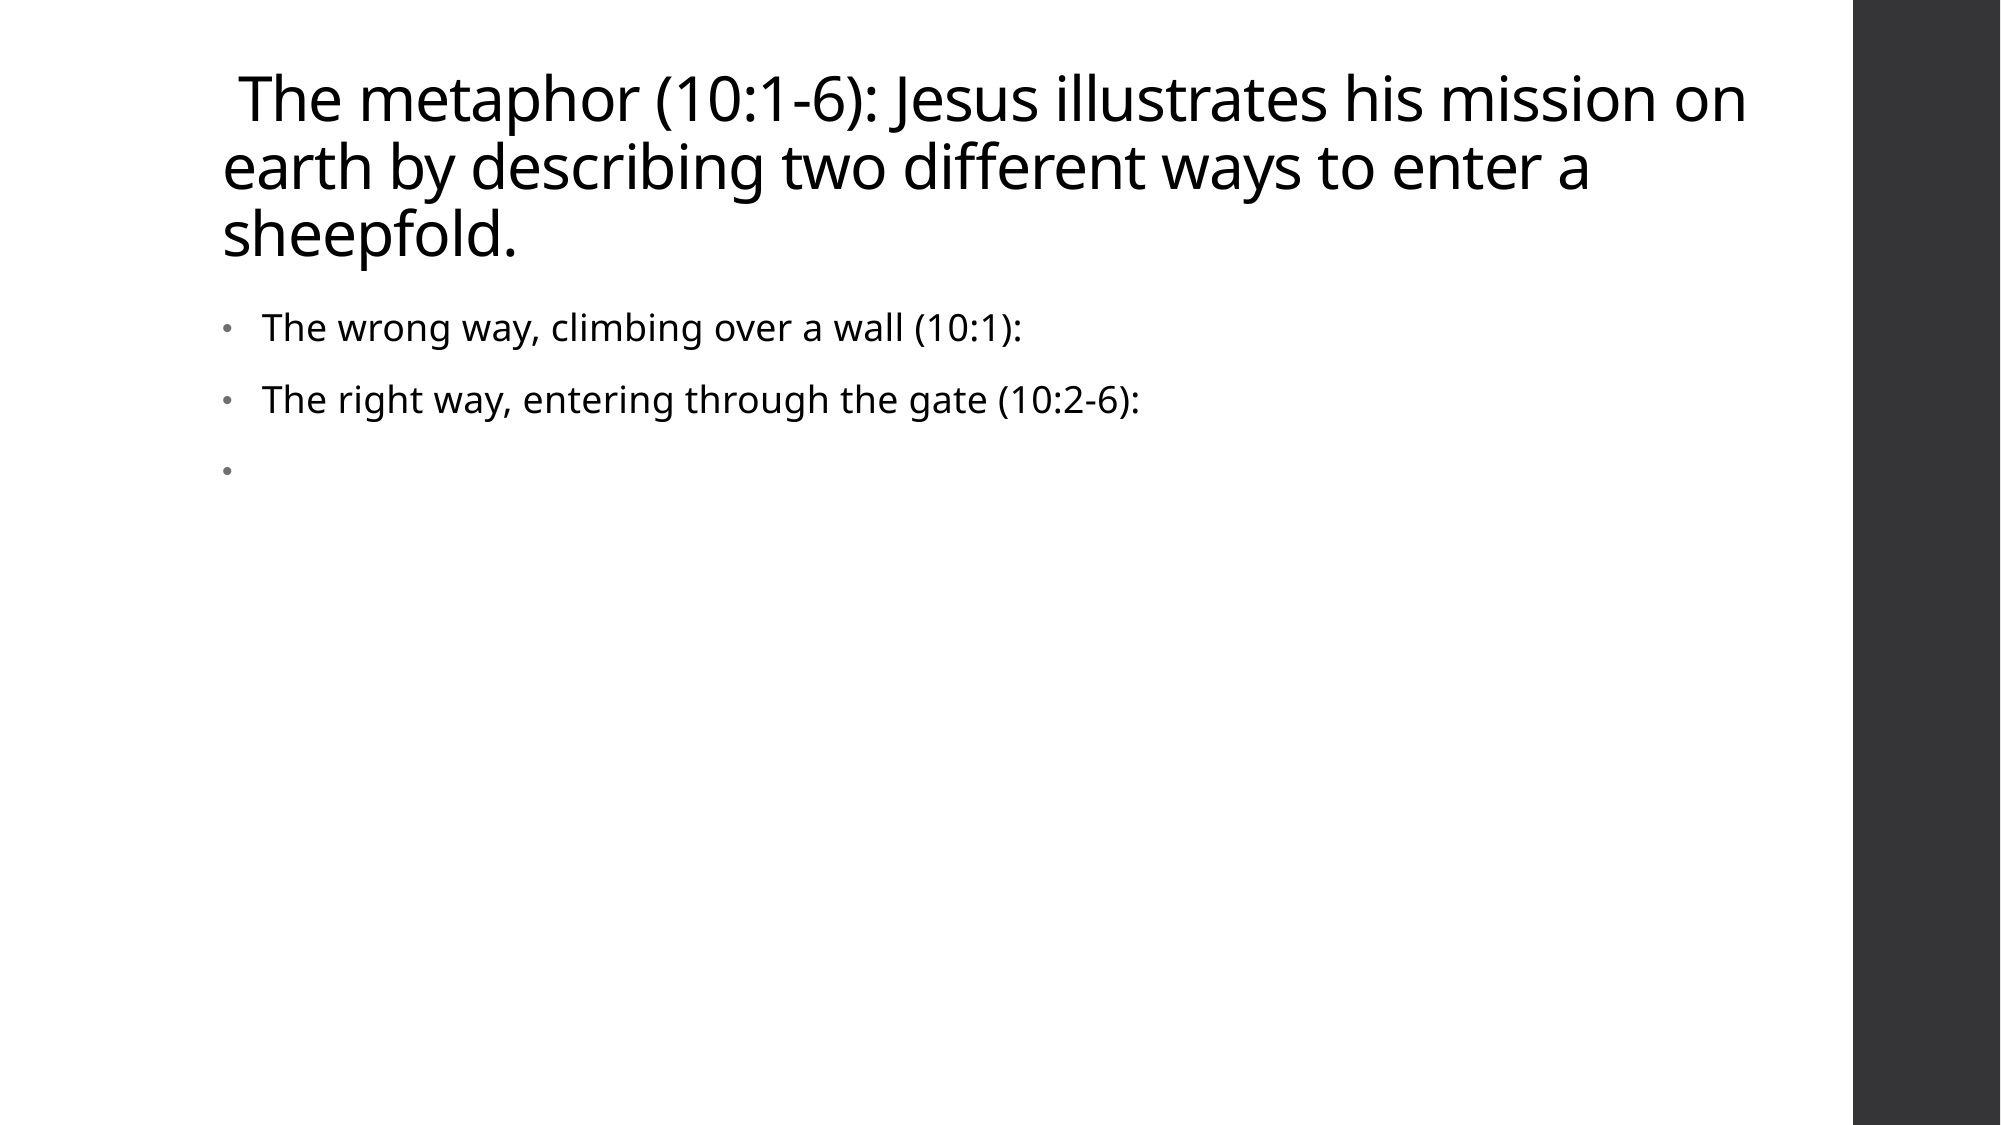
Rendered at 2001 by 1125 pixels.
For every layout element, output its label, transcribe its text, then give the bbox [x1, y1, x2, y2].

title The metaphor (10:1-6): Jesus illustrates his mission on earth by describing two different ways to enter a sheepfold. [206, 60, 1797, 278]
list The wrong way, climbing over a wall (10:1): The right way, entering through the gate (10:2-6): [206, 299, 1617, 1014]
